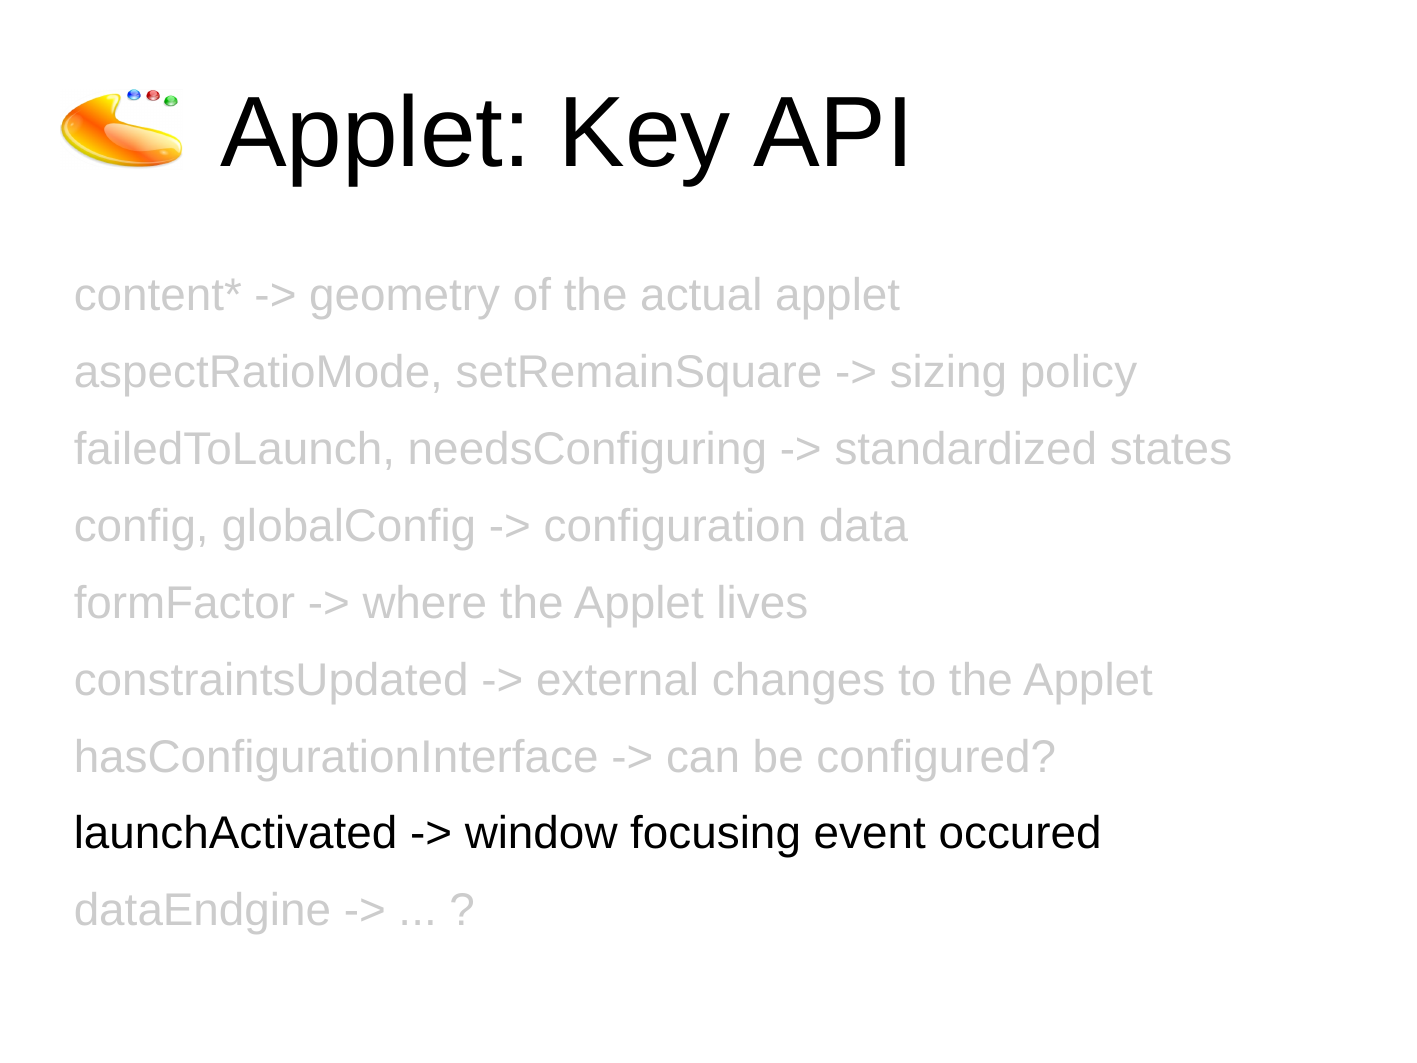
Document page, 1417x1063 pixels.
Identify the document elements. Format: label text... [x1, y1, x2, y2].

text_box content* -> geometry of the actual applet aspectRatioMode, setRemainSquare -> sizing policy failedToLaunch, needsConfiguring -> standardized states config, globalConfig -> configuration data formFactor -> where the Applet lives constraintsUpdated -> external changes to the Applet hasConfigurationInterface -> can be configured? launchActivated -> window focusing event occured dataEndgine -> ... ? [59, 236, 1417, 1063]
text_box Applet: Key API [205, 68, 1358, 188]
picture [60, 89, 183, 170]
